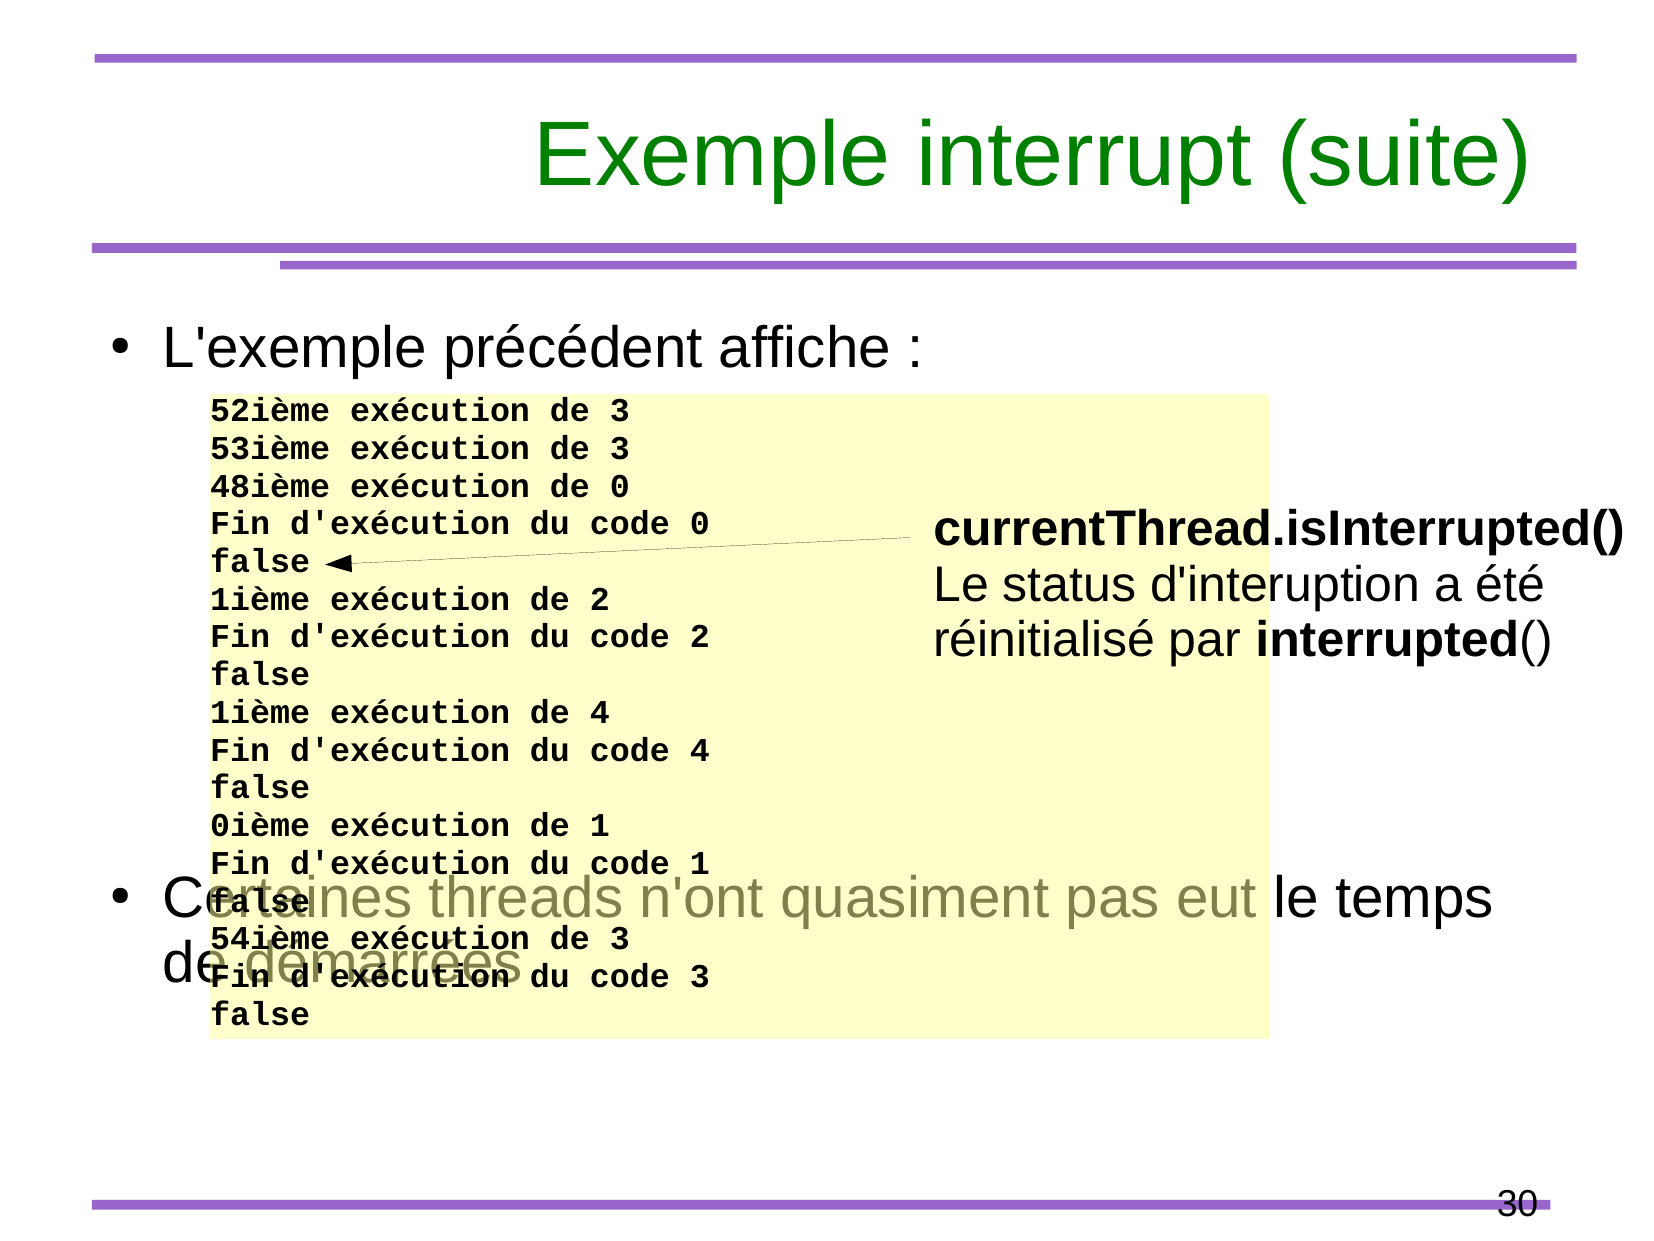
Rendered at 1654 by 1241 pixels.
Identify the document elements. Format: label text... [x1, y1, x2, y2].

text_box 52ième exécution de 3 53ième exécution de 3 48ième exécution de 0 Fin d'exécution du code 0 false 1ième exécution de 2 Fin d'exécution du code 2 false 1ième exécution de 4 Fin d'exécution du code 4 false 0ième exécution de 1 Fin d'exécution du code 1 false 54ième exécution de 3 Fin d'exécution du code 3 false [210, 393, 1269, 1039]
text_box currentThread.isInterrupted() Le status d'interuption a été réinitialisé par interrupted() [933, 500, 1625, 668]
list L'exemple précédent affiche : Certaines threads n'ont quasiment pas eut le temps de démarrées [1269, 668, 1563, 996]
list L'exemple précédent affiche : Certaines threads n'ont quasiment pas eut le temps de démarrées [92, 315, 1563, 996]
title Exemple interrupt (suite) [121, 49, 1534, 257]
